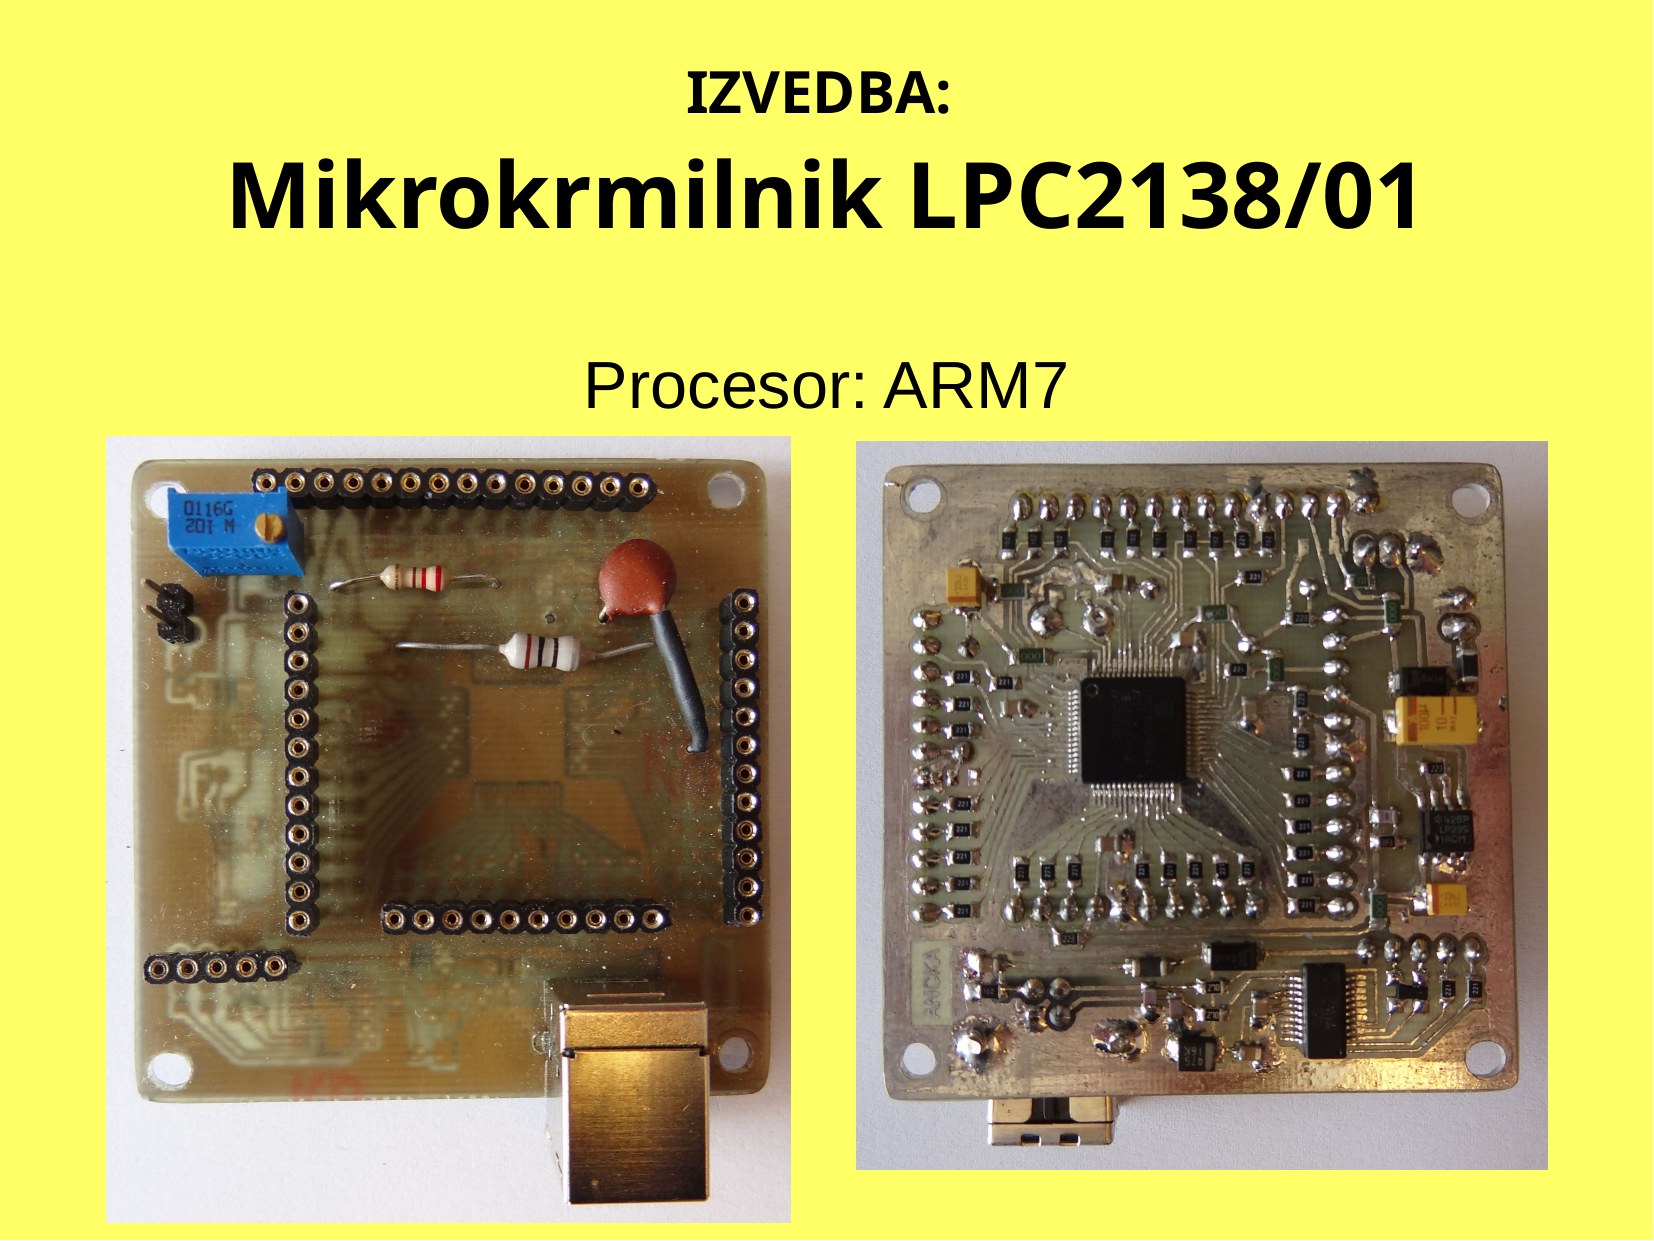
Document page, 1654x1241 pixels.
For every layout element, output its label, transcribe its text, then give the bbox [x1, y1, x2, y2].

list Procesor: ARM7 [82, 290, 1571, 1109]
picture [856, 441, 1548, 1170]
picture [106, 436, 791, 1223]
title IZVEDBA: Mikrokrmilnik LPC2138/01 [82, 49, 1571, 257]
